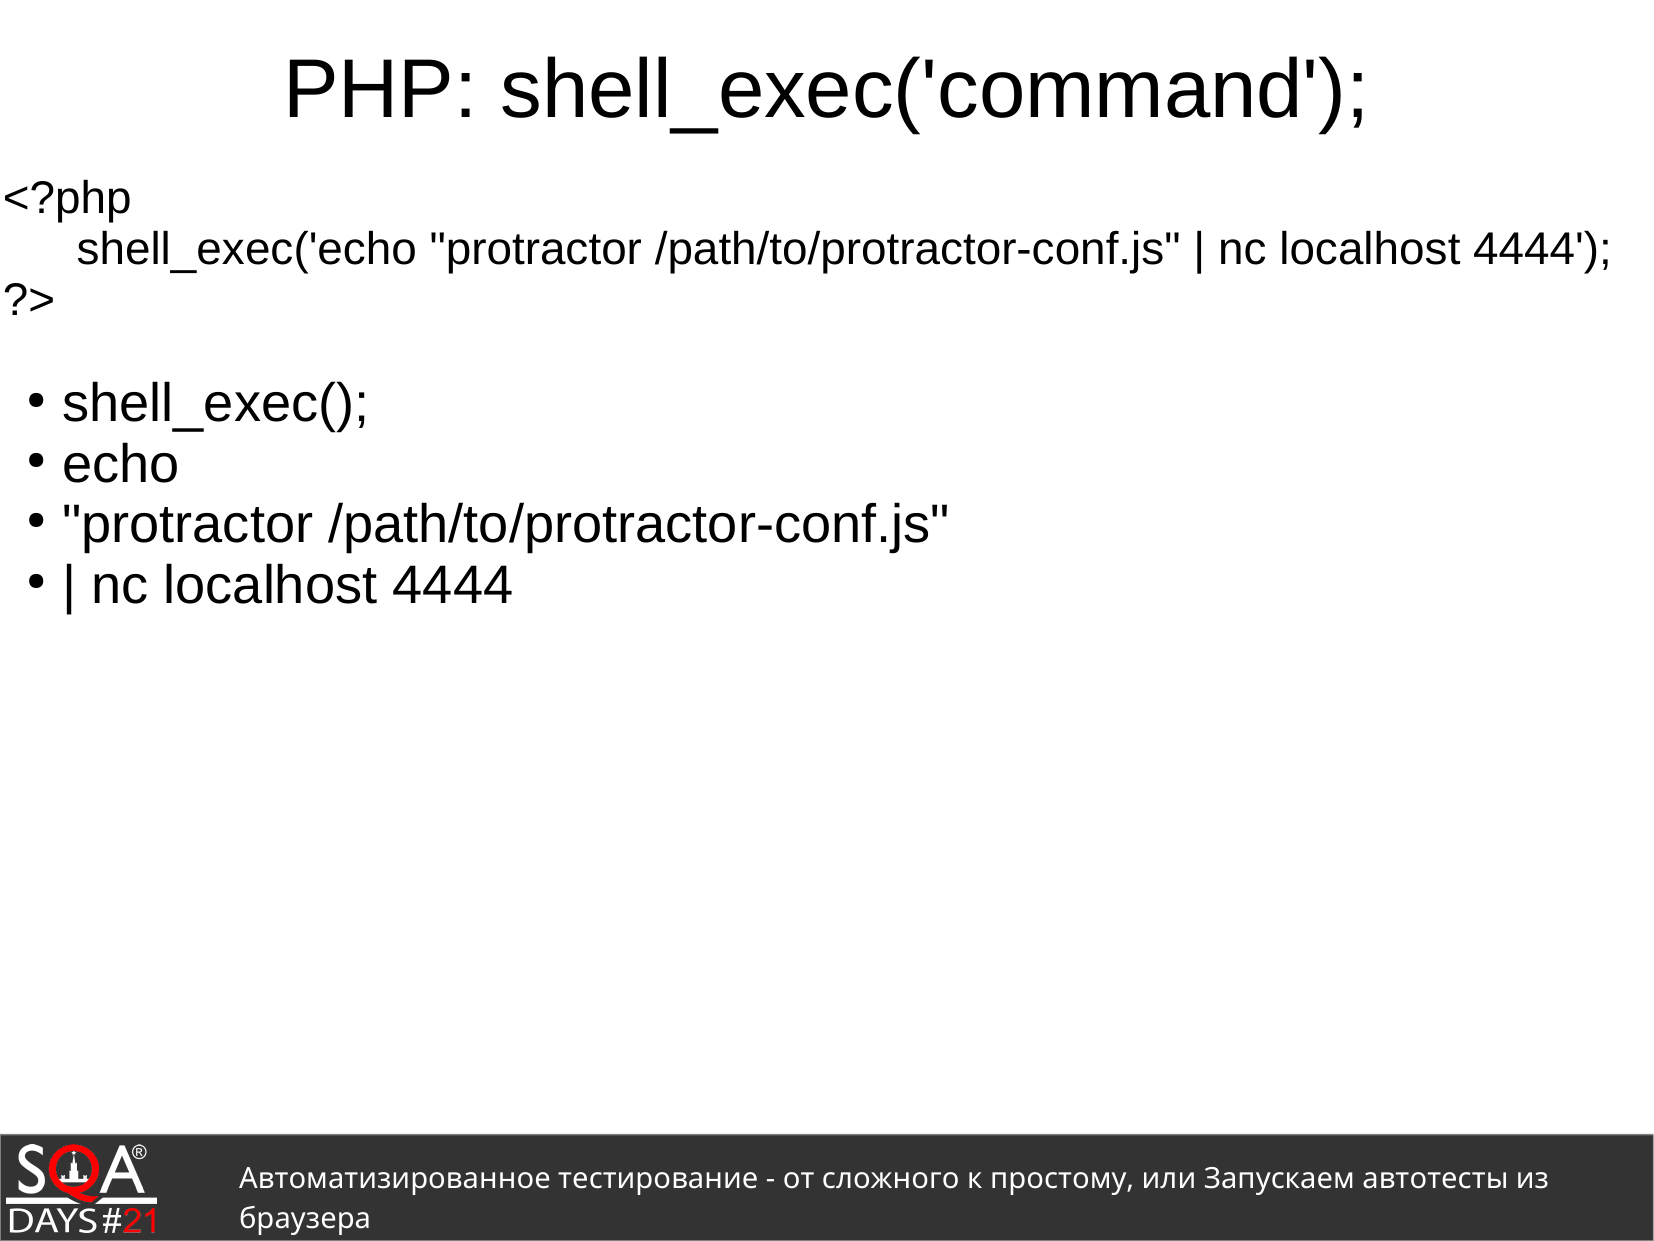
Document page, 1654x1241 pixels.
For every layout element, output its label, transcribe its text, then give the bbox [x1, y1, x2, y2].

text_box <?php shell_exec('echo "protractor /path/to/protractor-conf.js" | nc localhost 4444'); ?> [0, 165, 1654, 389]
text_box shell_exec(); echo "protractor /path/to/protractor-conf.js" | nc localhost 4444 [11, 366, 1642, 669]
text_box PHP: shell_exec('command'); [118, 36, 1536, 152]
picture [6, 1144, 157, 1233]
text_box [0, 1134, 1654, 1241]
text_box Автоматизированное тестирование - от сложного к простому, или Запускаем автотесты из браузера [224, 1146, 1607, 1229]
